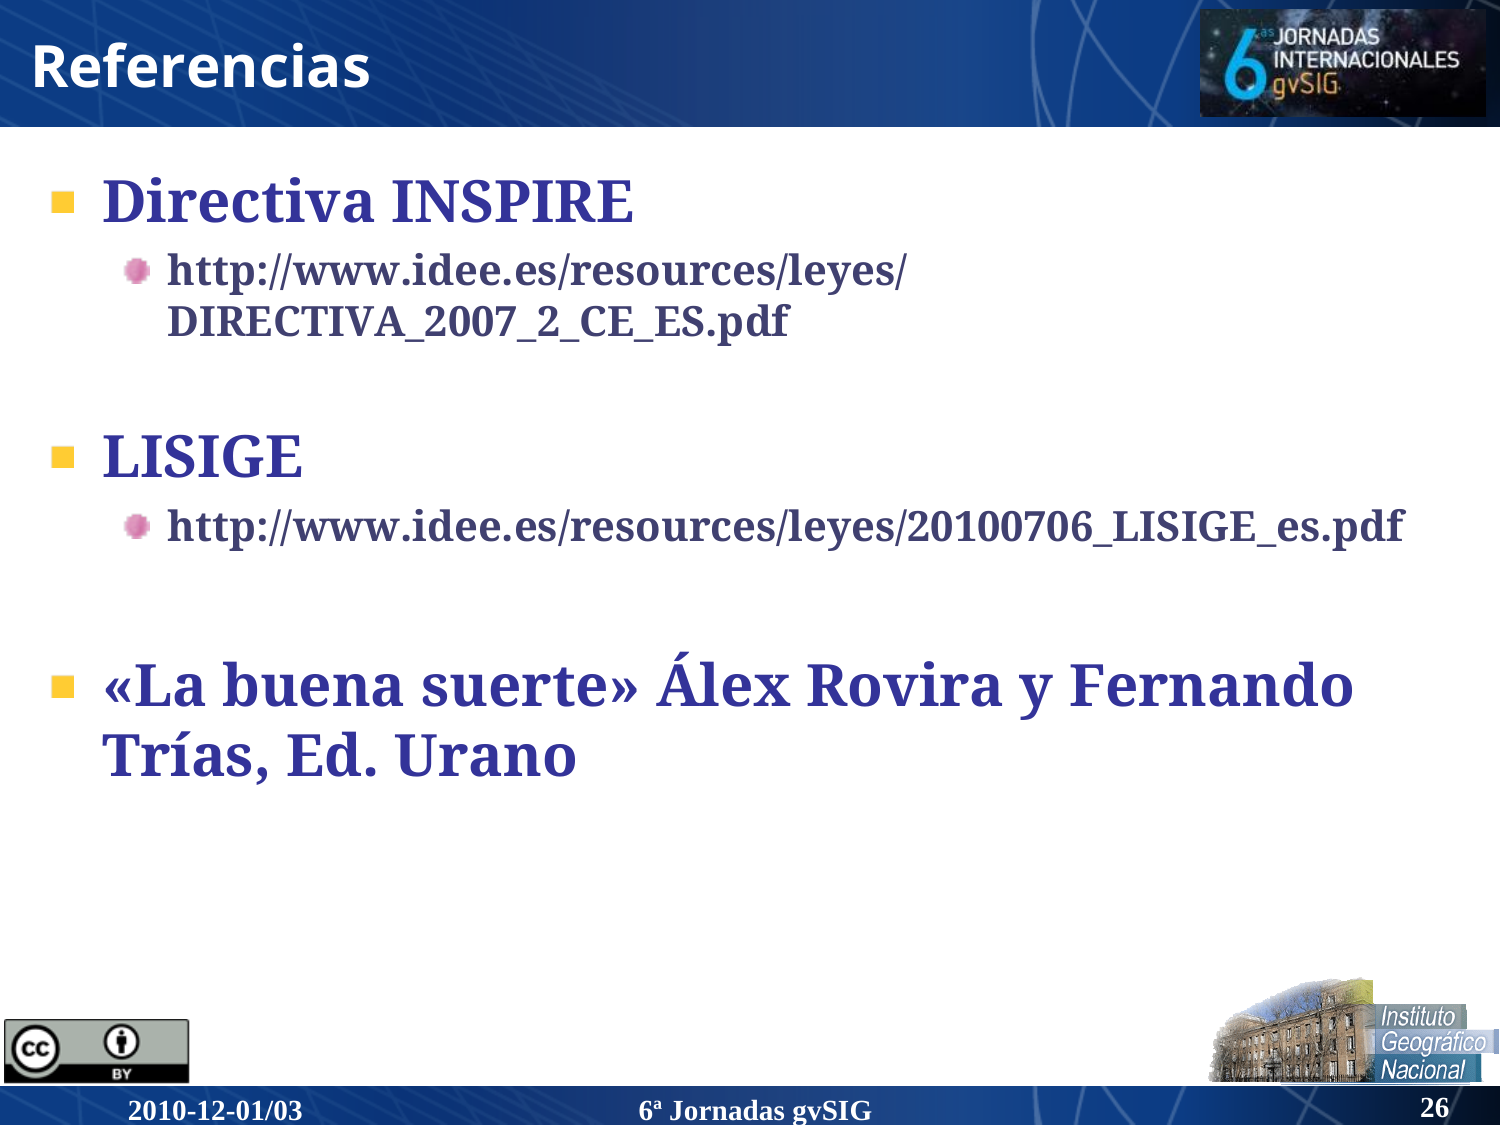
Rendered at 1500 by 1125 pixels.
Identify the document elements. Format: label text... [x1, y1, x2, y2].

title Referencias [0, 21, 1276, 107]
list Directiva INSPIRE http://www.idee.es/resources/leyes/DIRECTIVA_2007_2_CE_ES.pdf LISIGE http://www.idee.es/resources/leyes/20100706_LISIGE_es.pdf «La buena suerte» Álex Rovira y Fernando Trías, Ed. Urano [31, 156, 1465, 973]
picture [0, 0, 1500, 127]
picture [0, 968, 1500, 1125]
